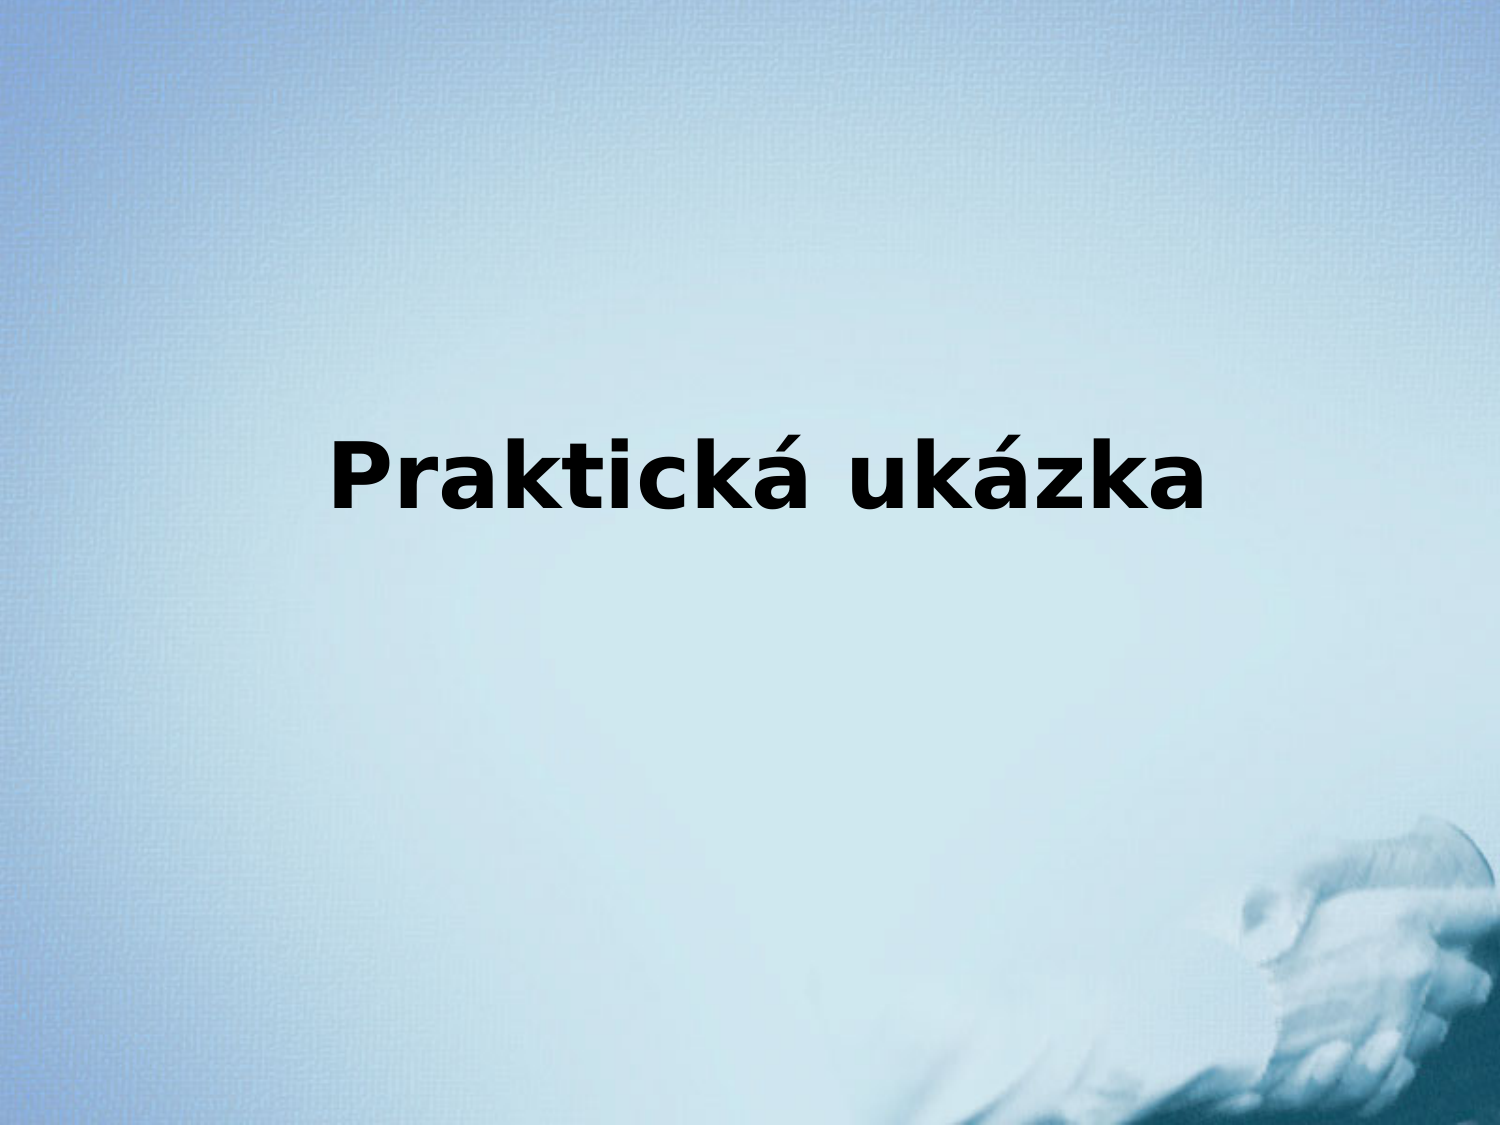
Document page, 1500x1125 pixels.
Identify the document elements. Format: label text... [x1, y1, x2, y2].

text_box Praktická ukázka [74, 416, 1463, 524]
picture [0, 0, 1500, 1125]
